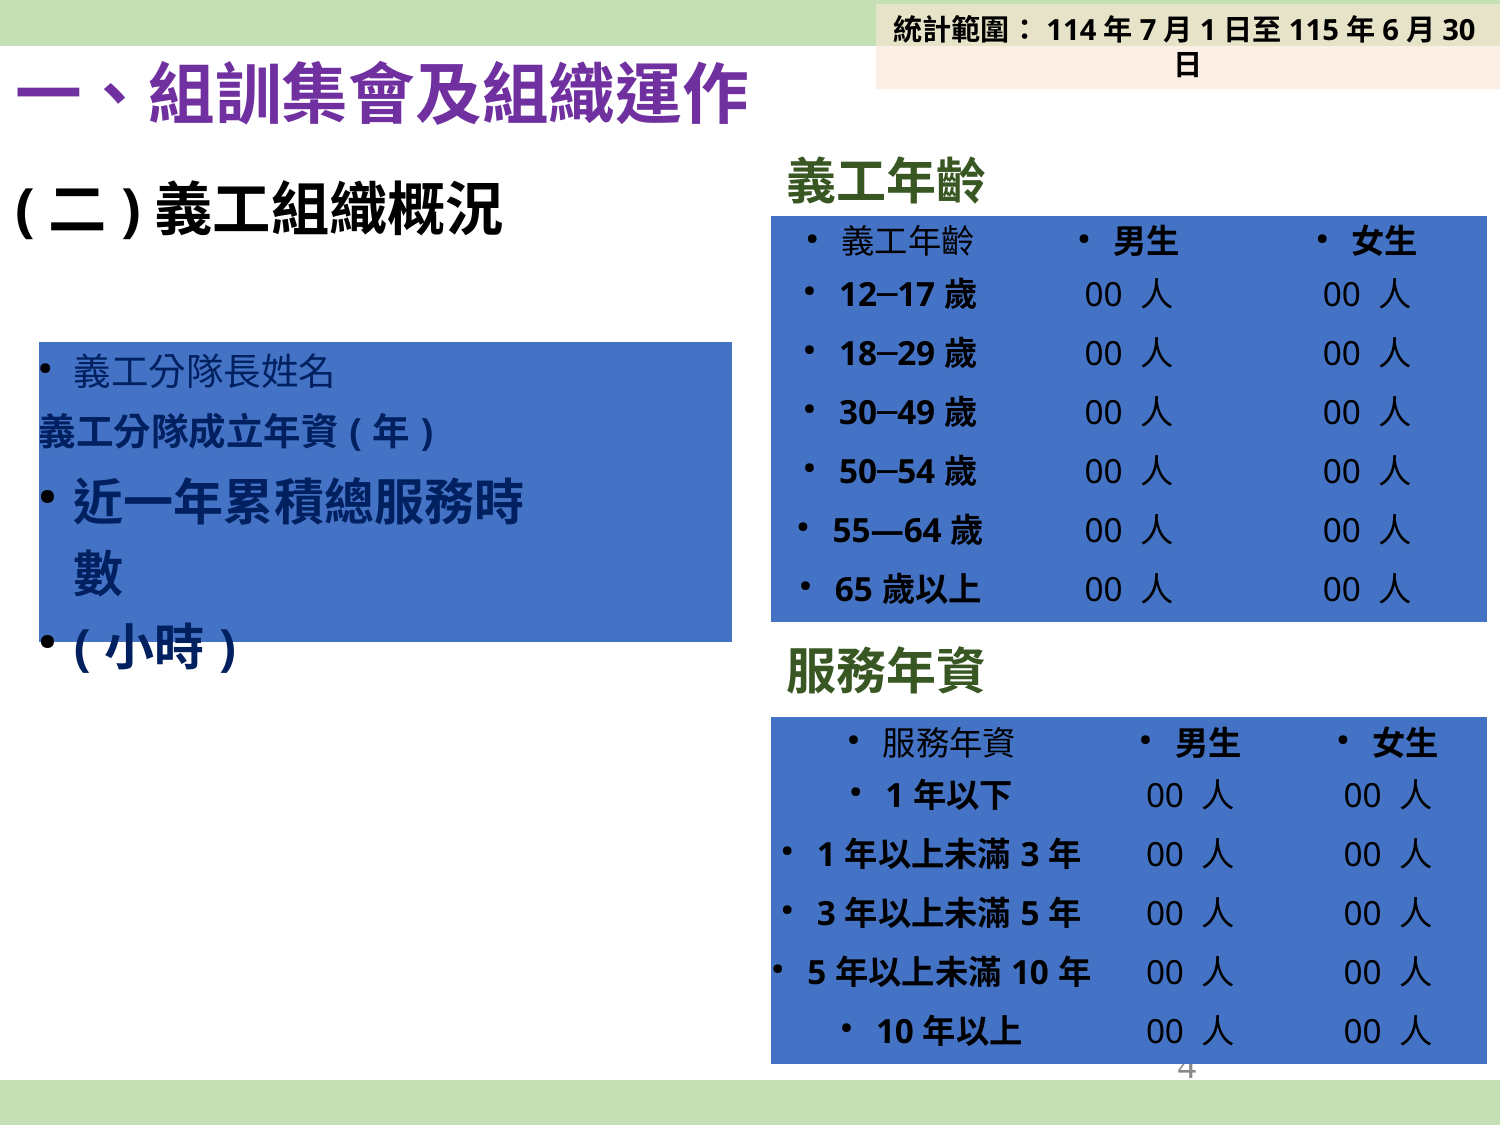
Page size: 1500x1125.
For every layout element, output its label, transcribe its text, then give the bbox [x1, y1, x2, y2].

table_cell 50─54歲 [771, 445, 1010, 504]
table_header 女生 [1248, 216, 1487, 268]
table_header 義工分隊長姓名 [39, 342, 528, 402]
table_cell 00 人 [1010, 268, 1248, 327]
table_cell [528, 402, 732, 462]
table_cell 3年以上未滿5年 [771, 887, 1092, 946]
table_cell 00 人 [1289, 769, 1487, 828]
table_cell 00 人 [1289, 887, 1487, 946]
table_header 服務年資 [771, 717, 1092, 769]
table_cell 00 人 [1010, 563, 1248, 622]
table_cell 近一年累積總服務時數 (小時) [39, 462, 528, 642]
table_header 男生 [1010, 216, 1248, 268]
table_cell 00 人 [1092, 946, 1289, 1005]
text_box [1162, 1033, 1500, 1093]
table_cell 00 人 [1248, 386, 1487, 445]
text_box 服務年資 [740, 632, 1033, 708]
table_cell 00 人 [1010, 327, 1248, 386]
text_box 義工年齡 [740, 142, 1032, 218]
table_cell 00 人 [1092, 887, 1289, 946]
table_cell 30─49歲 [771, 386, 1010, 445]
table_cell 00 人 [1289, 1005, 1487, 1064]
table_cell 00 人 [1248, 563, 1487, 622]
table_cell 00 人 [1010, 504, 1248, 563]
table_cell 5年以上未滿10年 [771, 946, 1092, 1005]
table_header [528, 342, 732, 402]
table_cell 00 人 [1092, 828, 1289, 887]
text_box 一、組訓集會及組織運作 [0, 53, 1032, 161]
table_cell 00 人 [1289, 828, 1487, 887]
table_cell 00 人 [1248, 327, 1487, 386]
table_cell 00 人 [1248, 445, 1487, 504]
table_cell 1年以下 [771, 769, 1092, 828]
table_header 女生 [1289, 717, 1487, 769]
table_cell 18─29歲 [771, 327, 1010, 386]
table_cell [528, 462, 732, 642]
table_cell 00 人 [1010, 386, 1248, 445]
table_cell 10年以上 [771, 1005, 1092, 1064]
text_box (二)義工組織概況 [0, 164, 594, 251]
table_cell 00 人 [1248, 504, 1487, 563]
table_cell 1年以上未滿3年 [771, 828, 1092, 887]
table_cell 00 人 [1248, 268, 1487, 327]
table_cell 65歲以上 [771, 563, 1010, 622]
table_cell 00 人 [1092, 1005, 1289, 1064]
table_cell 12─17歲 [771, 268, 1010, 327]
table_header 男生 [1092, 717, 1289, 769]
table_header 義工年齡 [771, 218, 1010, 268]
table_cell 00 人 [1289, 946, 1487, 1005]
table_cell 00 人 [1010, 445, 1248, 504]
table_cell 00 人 [1092, 769, 1289, 828]
table_cell 55—64歲 [771, 504, 1010, 563]
table_cell 義工分隊成立年資(年) [39, 402, 528, 462]
